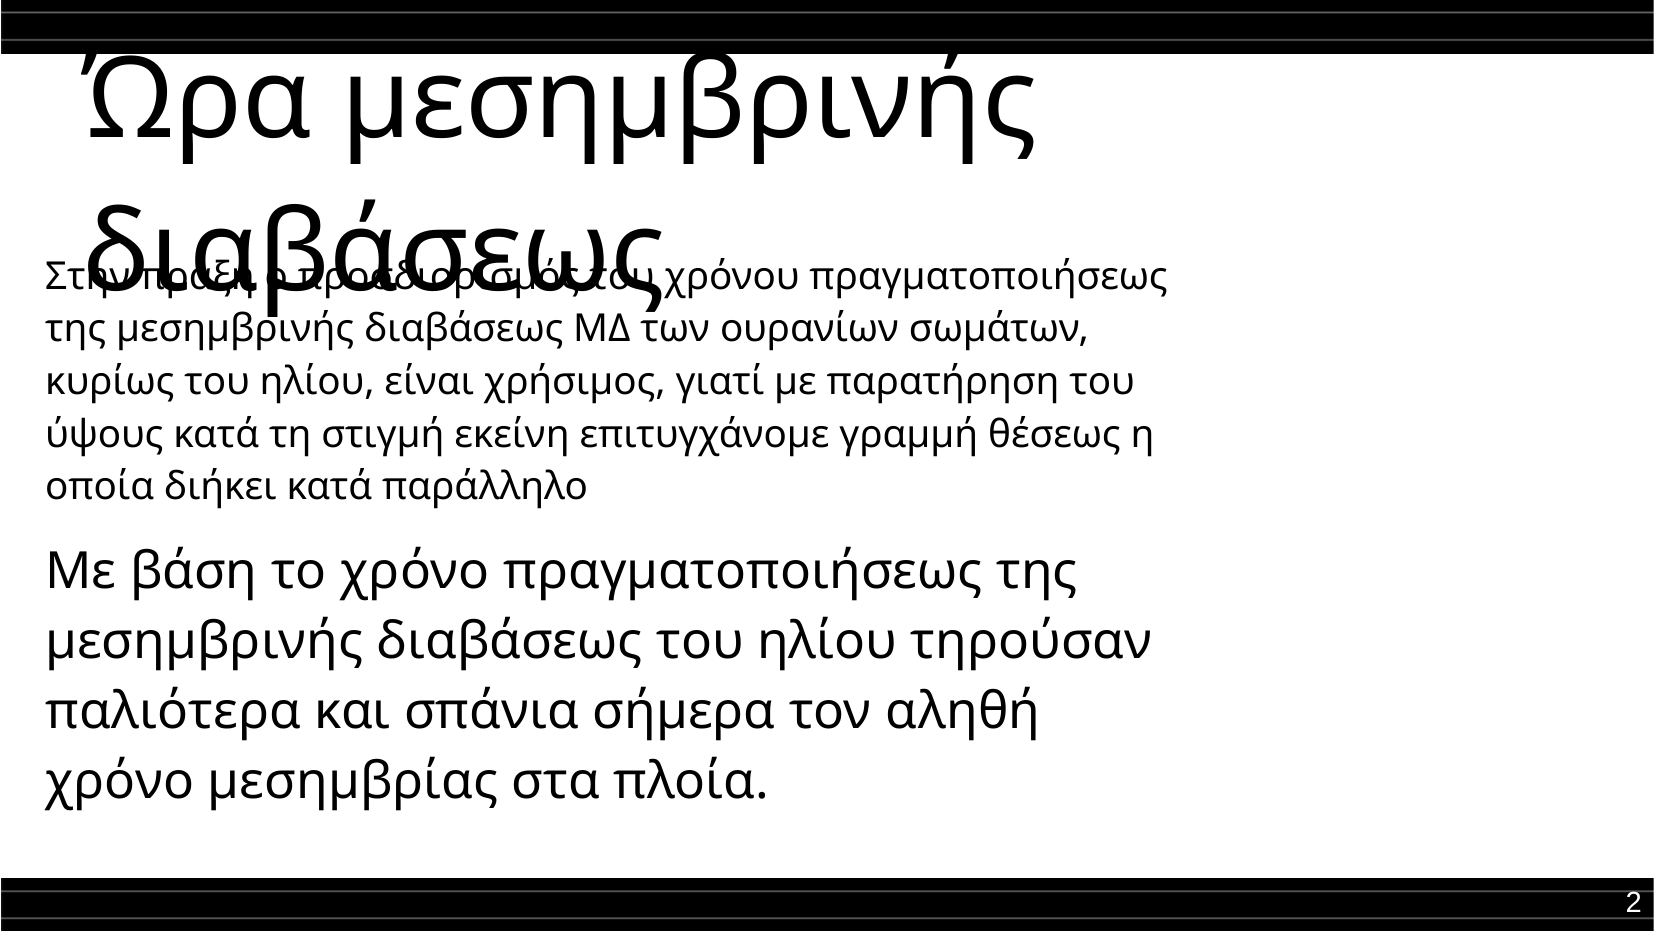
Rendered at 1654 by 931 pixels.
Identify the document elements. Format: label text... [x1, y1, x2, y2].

picture [1, 878, 1654, 931]
list Στην πράξη ο προσδιορισμός του χρόνου πραγματοποιήσεως της μεσημβρι­νής διαβάσεως ΜΔ των ουρανίων σωμάτων, κυρίως του ηλίου, είναι χρήσιμος, γιατί με παρατήρηση του ύψους κατά τη στιγμή εκείνη επιτυγχάνομε γραμμή θέσεως η οποία διήκει κατά παράλληλο Με βάση το χρόνο πραγματοποιήσεως της μεσημβρινής διαβάσεως του ηλίου τηρούσαν παλιότερα και σπάνια σήμερα τον αληθή χρόνο μεσημβρίας στα πλοία. [45, 248, 1201, 827]
title Ώρα μεσημβρινής διαβάσεως [82, 92, 1571, 249]
picture [1, 0, 1654, 54]
